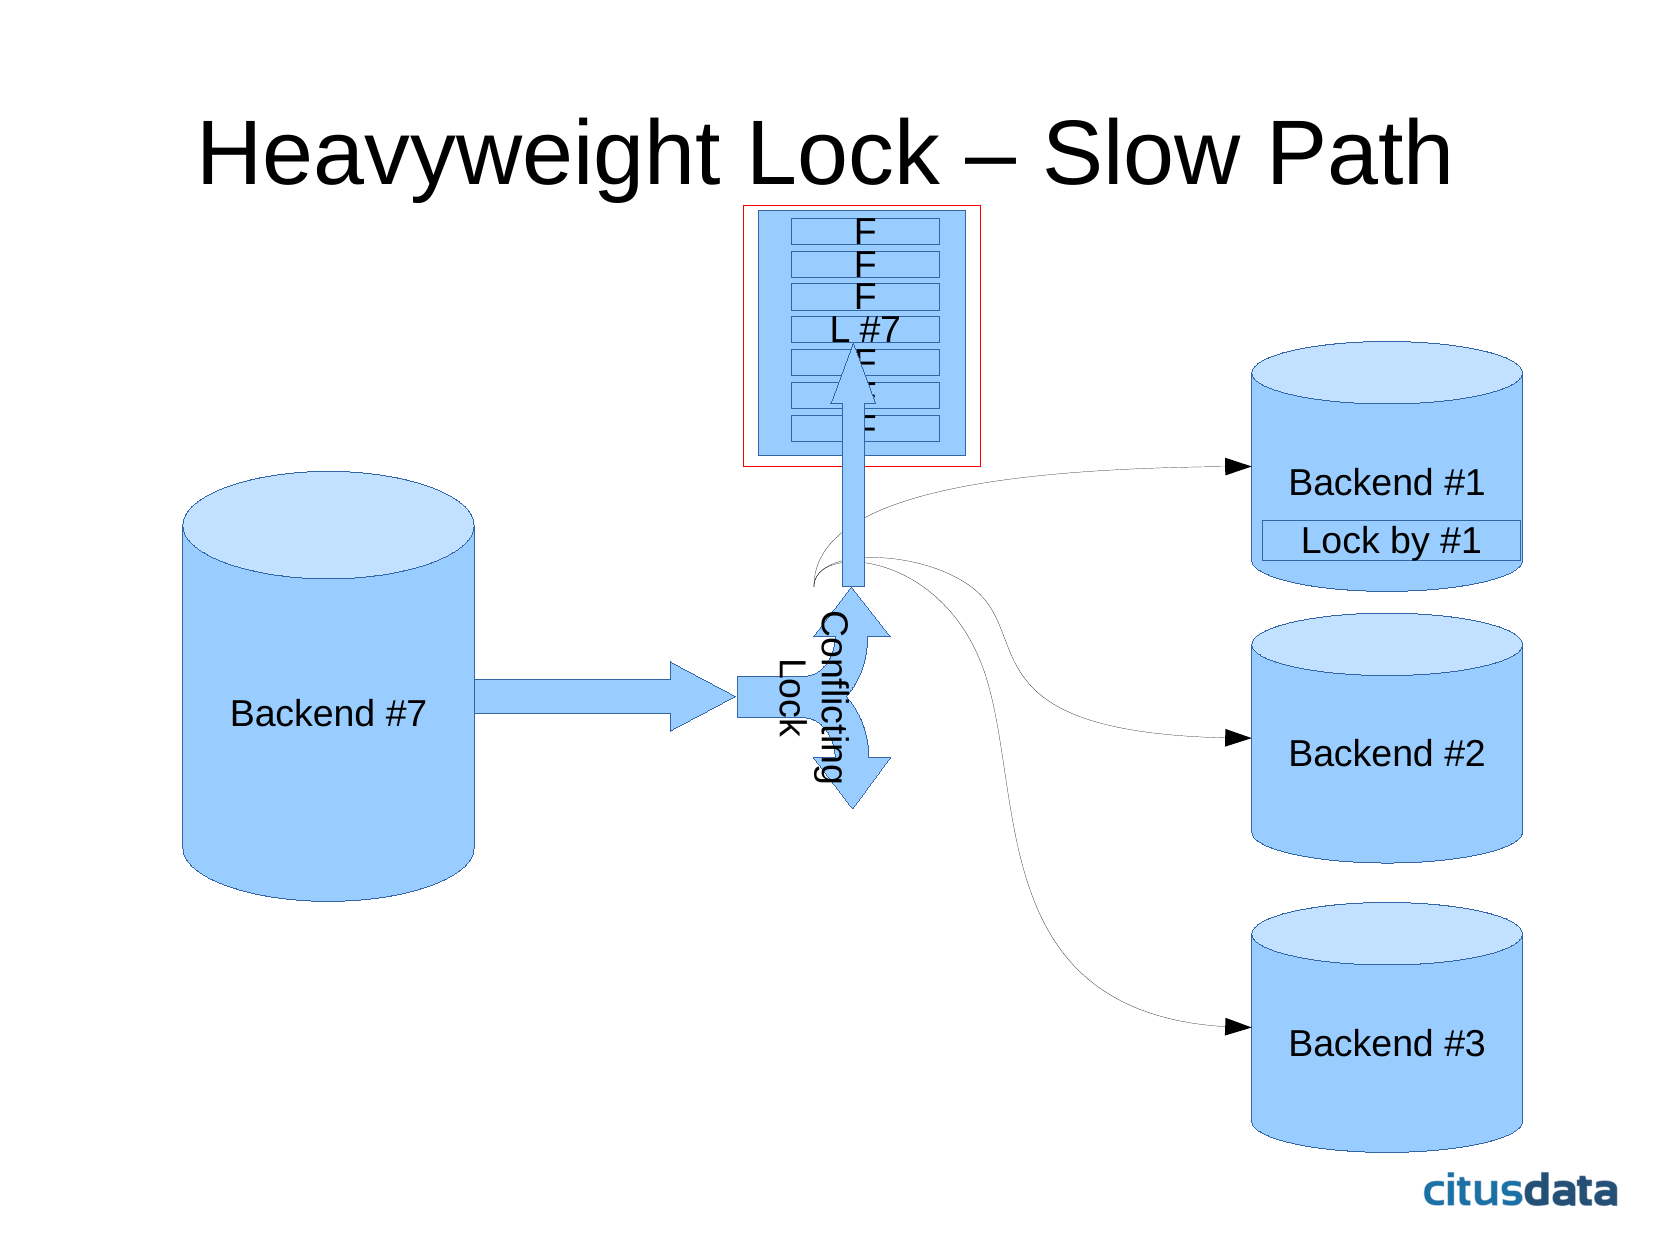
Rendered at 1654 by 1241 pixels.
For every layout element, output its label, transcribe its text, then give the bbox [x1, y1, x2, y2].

text_box Backend #7 [182, 527, 475, 902]
picture [1420, 1167, 1622, 1209]
text_box [743, 205, 981, 587]
text_box Lock by #1 [1262, 520, 1521, 561]
text_box Backend #1 [1251, 374, 1523, 592]
text_box L #7 [791, 316, 940, 343]
title Heavyweight Lock – Slow Path [82, 49, 1571, 257]
text_box [474, 661, 736, 732]
text_box Backend #3 [1251, 935, 1523, 1153]
text_box Backend #2 [1251, 646, 1523, 864]
text_box Conflicting Lock [737, 587, 891, 809]
